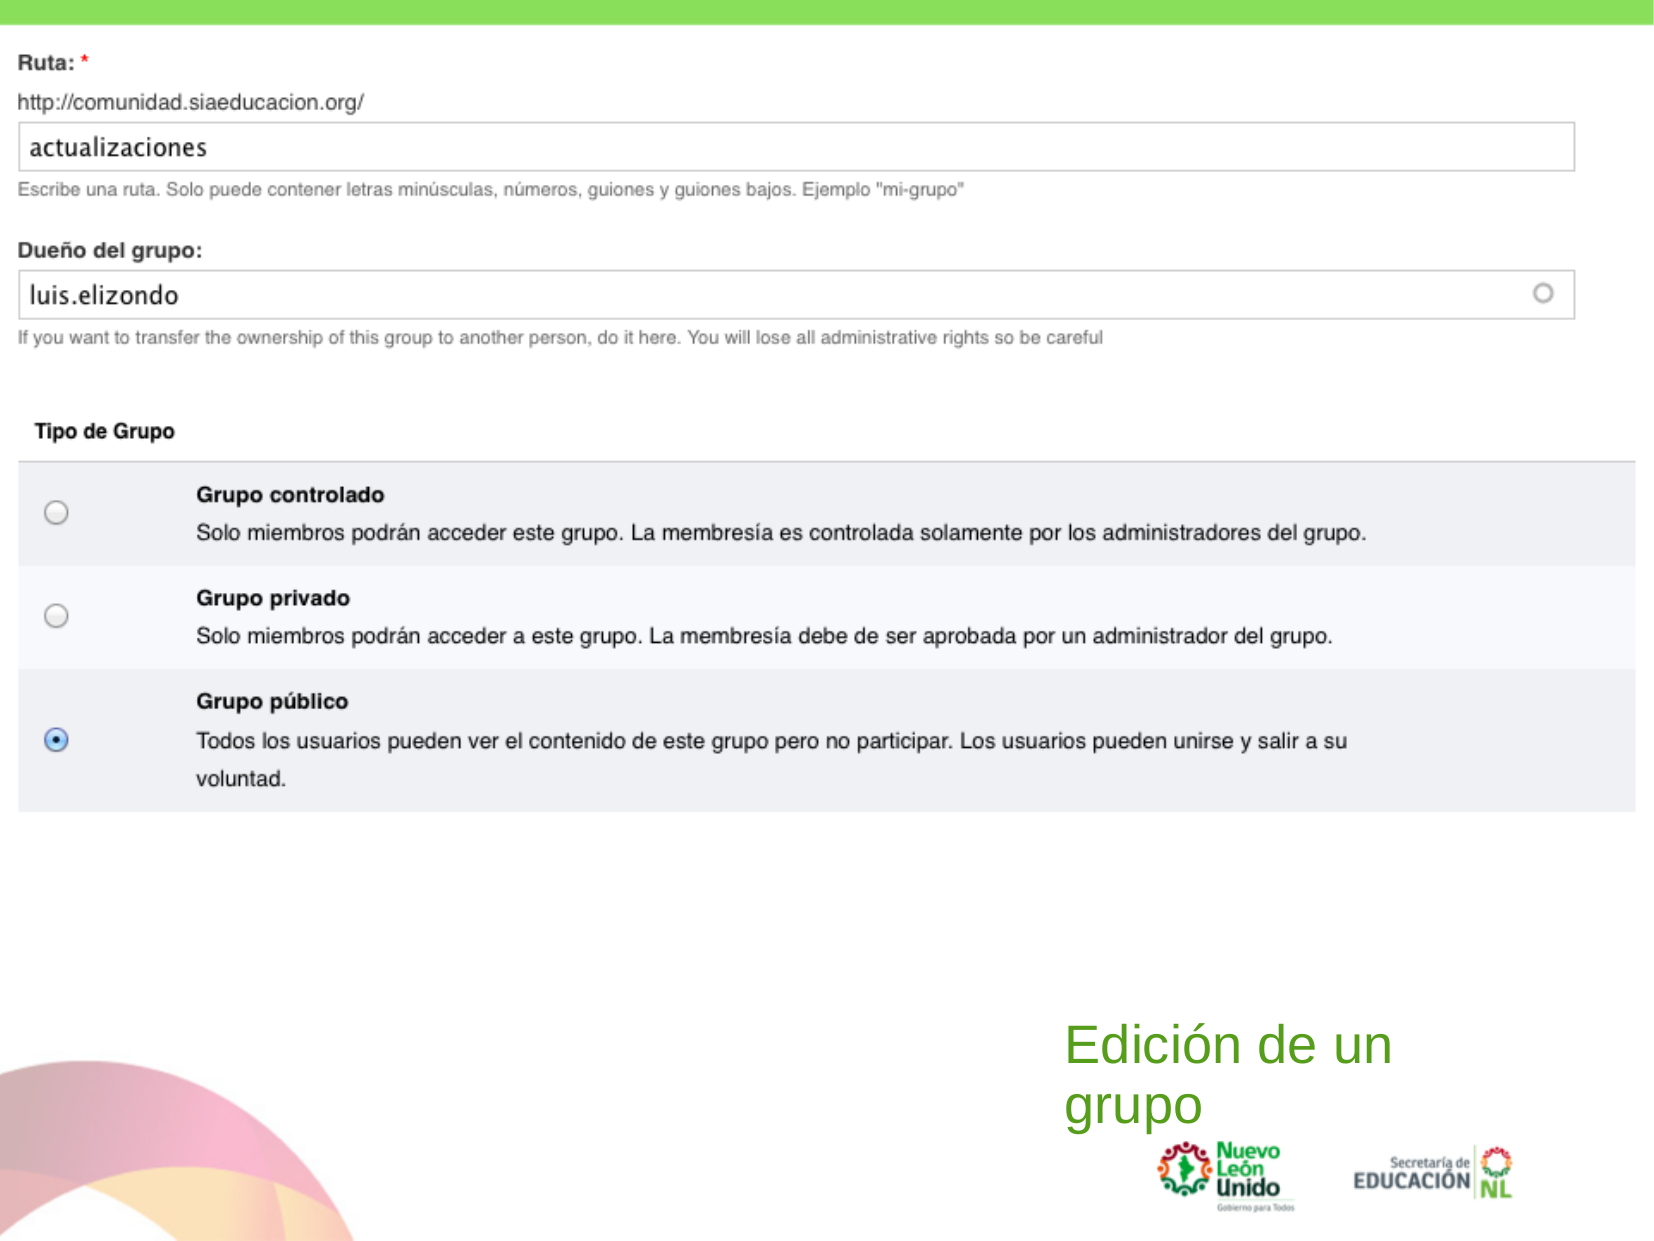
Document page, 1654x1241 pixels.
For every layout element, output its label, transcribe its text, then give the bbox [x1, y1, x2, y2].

text_box Edición de un grupo [1050, 1006, 1562, 1088]
picture [0, 0, 1654, 1241]
